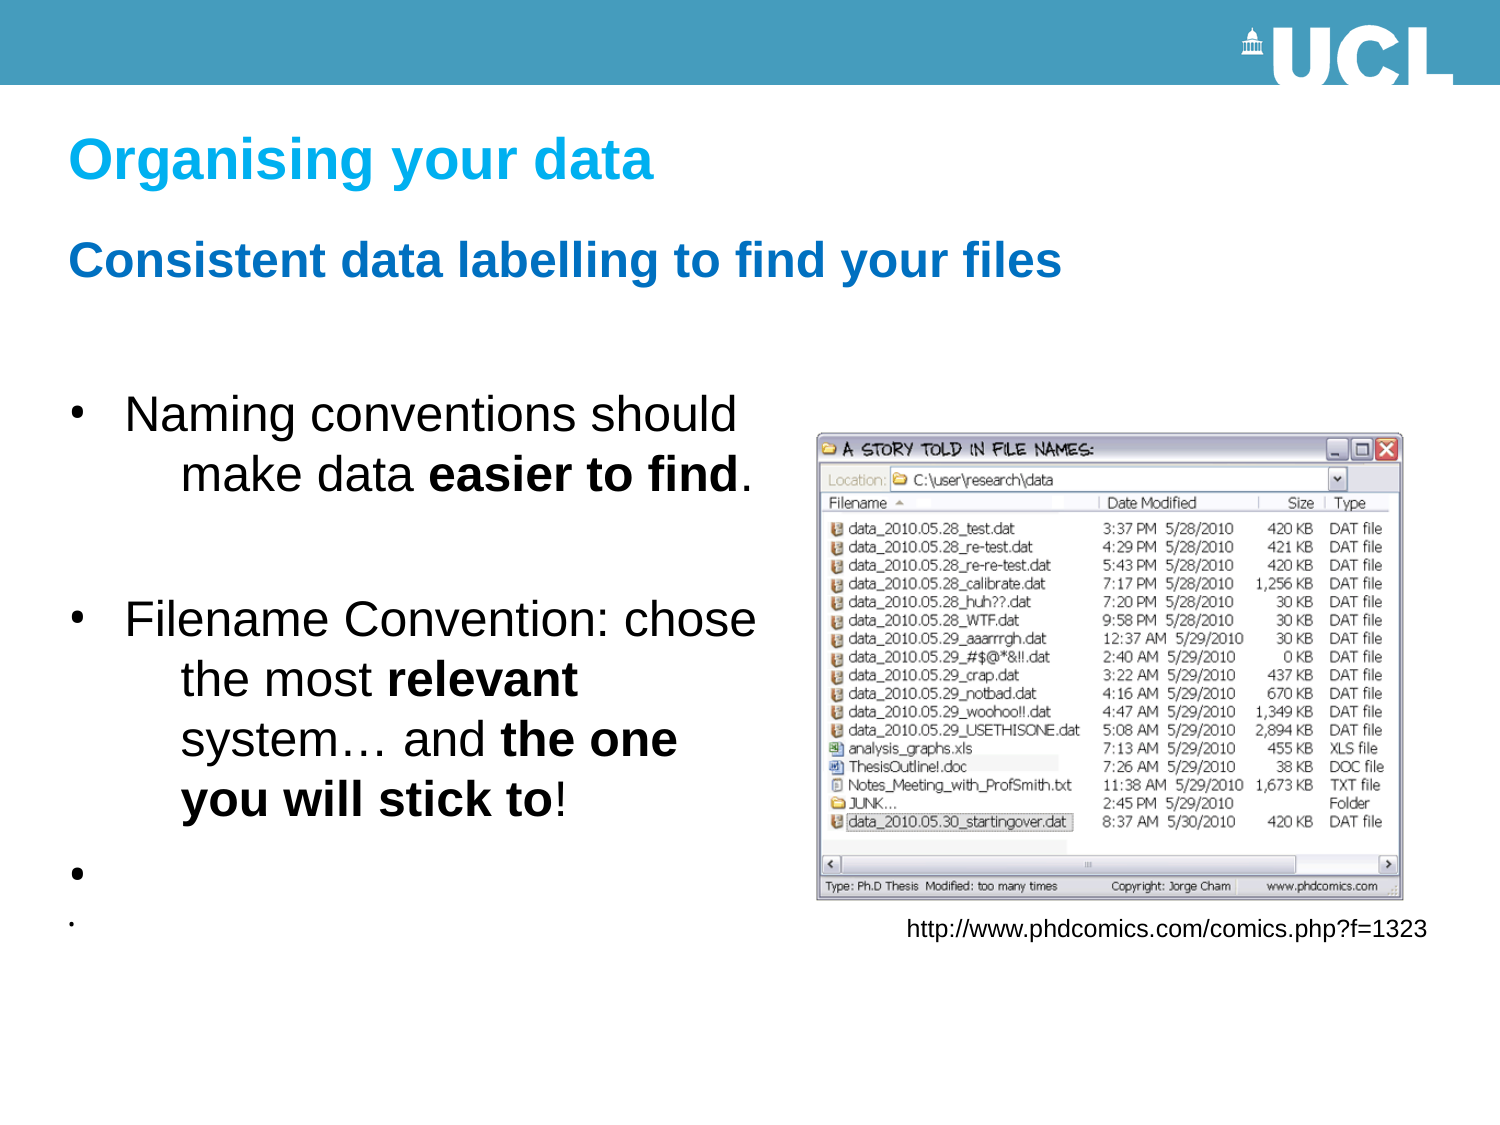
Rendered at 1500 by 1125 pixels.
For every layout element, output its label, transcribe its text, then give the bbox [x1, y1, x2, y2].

text_box Organising your data [53, 113, 1446, 1095]
picture [812, 428, 1408, 905]
text_box Consistent data labelling to find your files [53, 220, 1423, 297]
text_box Naming conventions should make data easier to find. Filename Convention: chose the most relevant system… and the one you will stick to! [53, 373, 774, 1018]
text_box http://www.phdcomics.com/comics.php?f=1323 [892, 905, 1465, 950]
